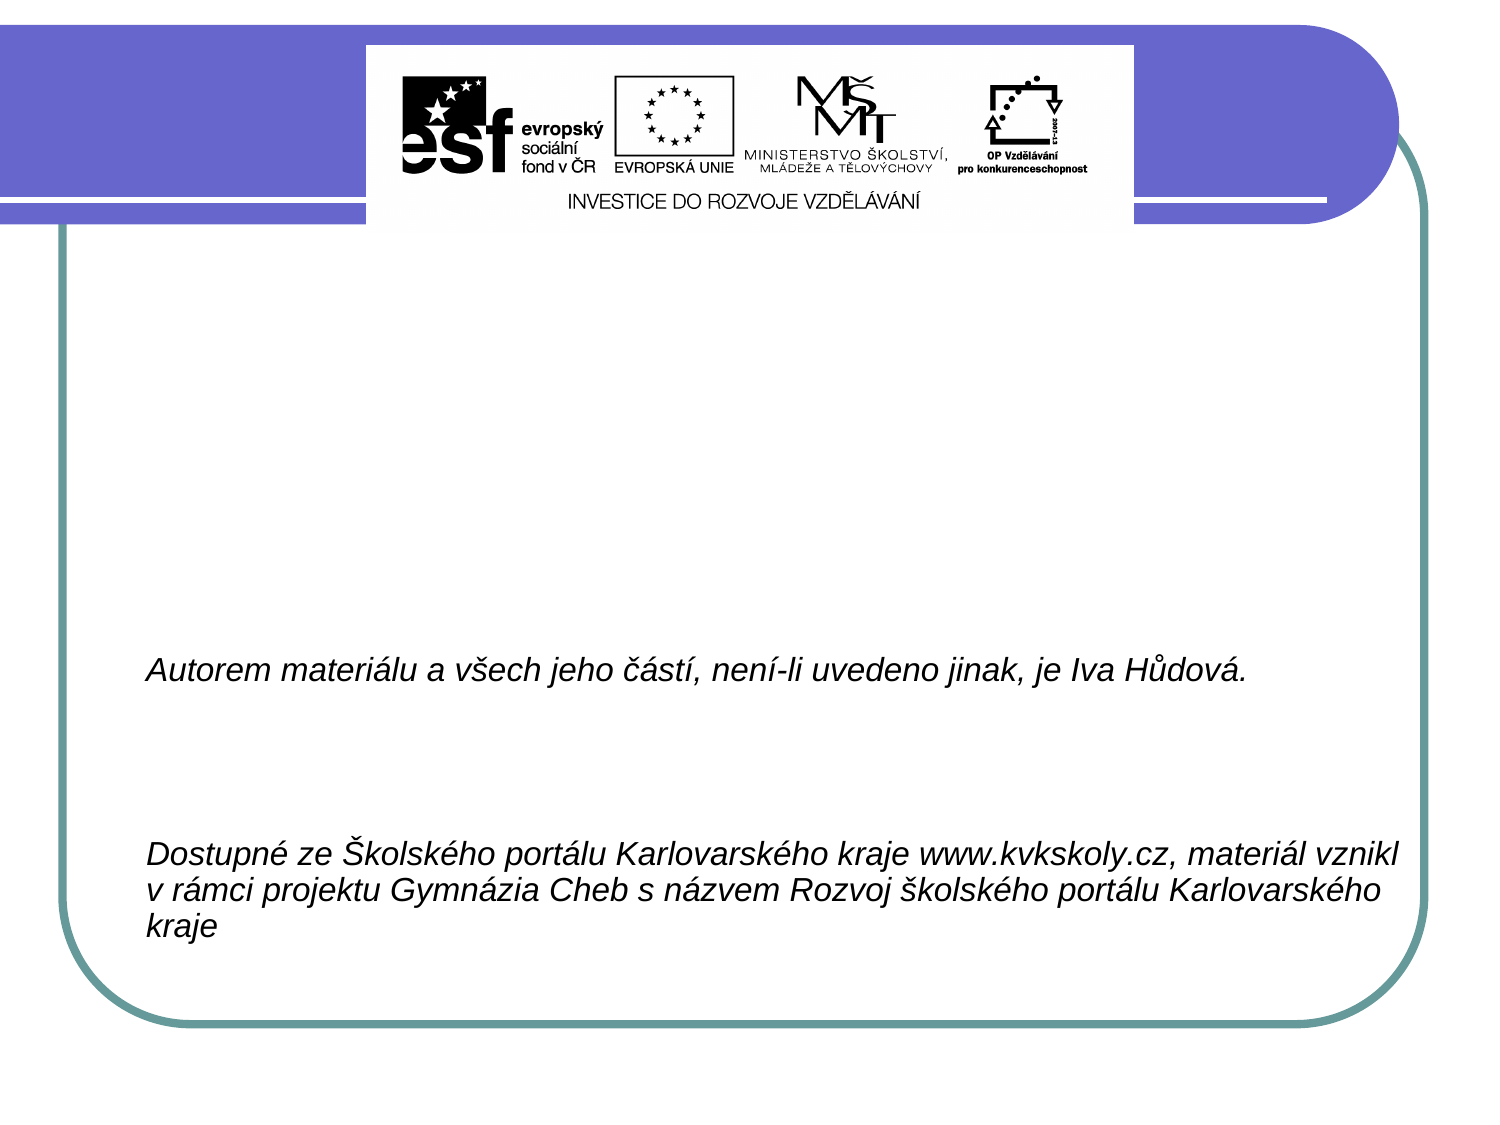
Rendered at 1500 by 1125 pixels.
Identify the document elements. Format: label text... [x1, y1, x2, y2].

list Autorem materiálu a všech jeho částí, není-li uvedeno jinak, je Iva Hůdová. Dostupné ze Školského portálu Karlovarského kraje www.kvkskoly.cz, materiál vznikl v rámci projektu Gymnázia Cheb s názvem Rozvoj školského portálu Karlovarského kraje [75, 262, 1426, 1006]
picture [366, 45, 1134, 233]
